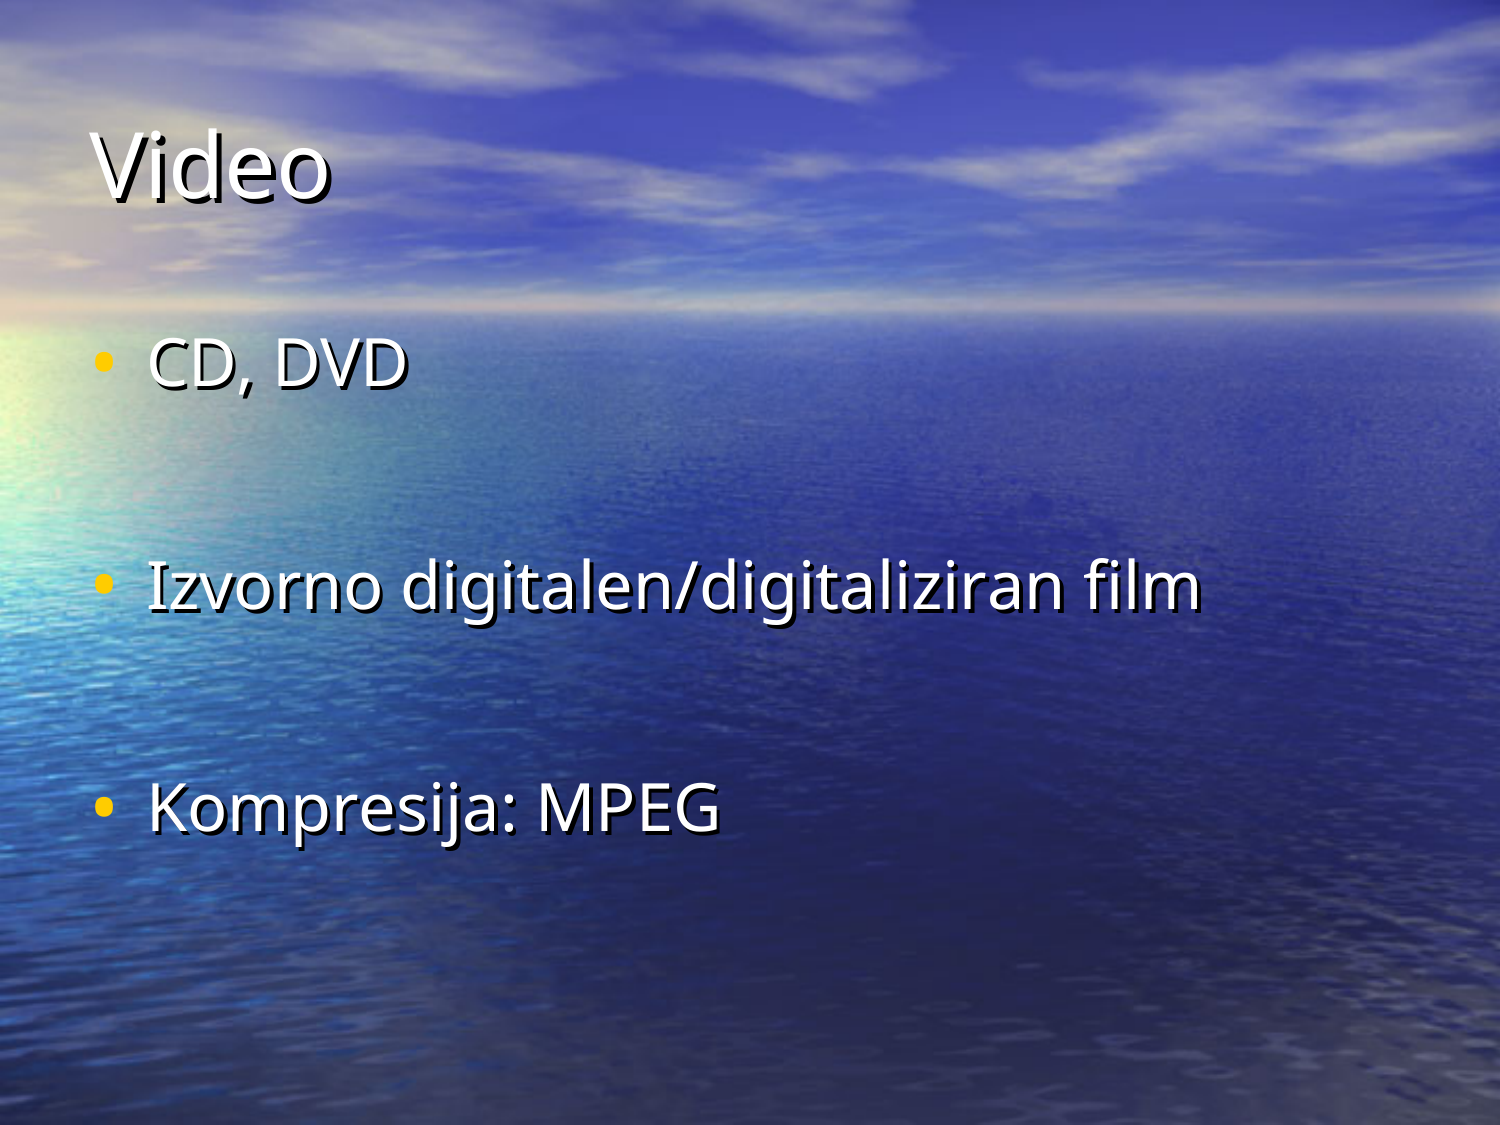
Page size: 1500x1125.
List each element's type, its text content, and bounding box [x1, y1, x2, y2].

list CD, DVD Izvorno digitalen/digitaliziran film Kompresija: MPEG [75, 312, 1426, 988]
picture [0, 0, 1500, 1125]
title Video [75, 47, 1426, 276]
